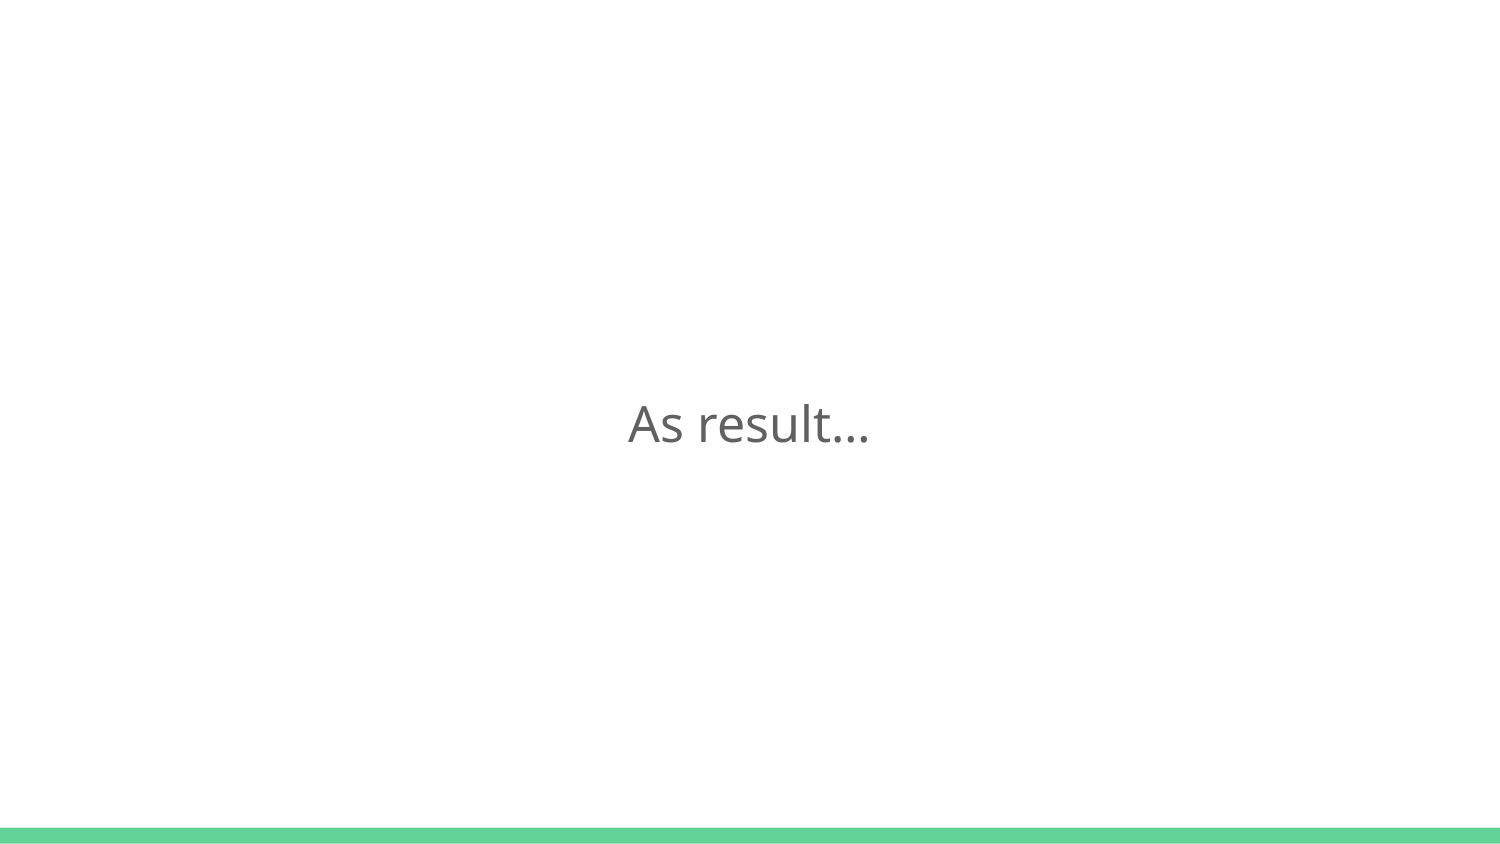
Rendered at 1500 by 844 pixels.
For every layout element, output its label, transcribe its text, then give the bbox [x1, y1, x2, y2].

list As result… [51, 189, 1449, 750]
